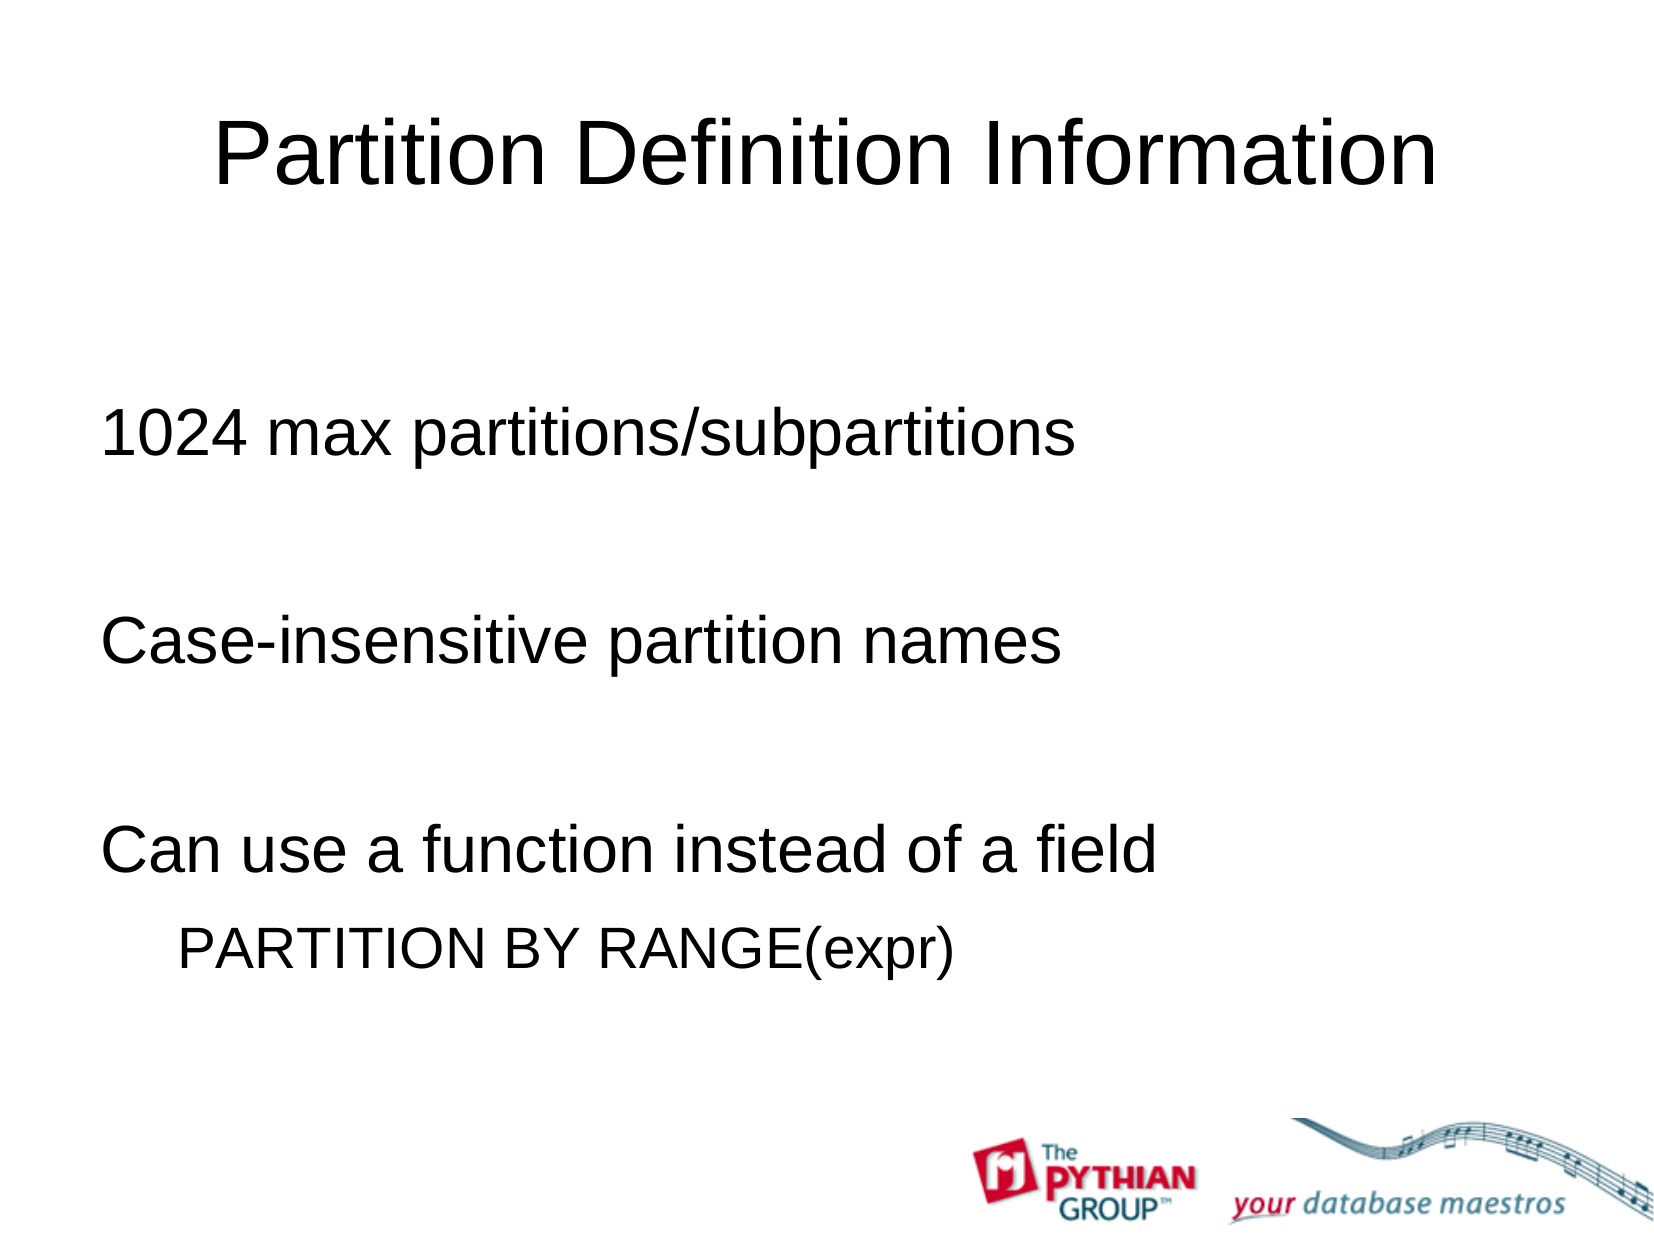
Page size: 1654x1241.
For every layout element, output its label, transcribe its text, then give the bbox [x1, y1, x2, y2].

picture [955, 1118, 1654, 1241]
title Partition Definition Information [82, 49, 1571, 257]
list 1024 max partitions/subpartitions Case-insensitive partition names Can use a function instead of a field PARTITION BY RANGE(expr) [82, 290, 1571, 1202]
